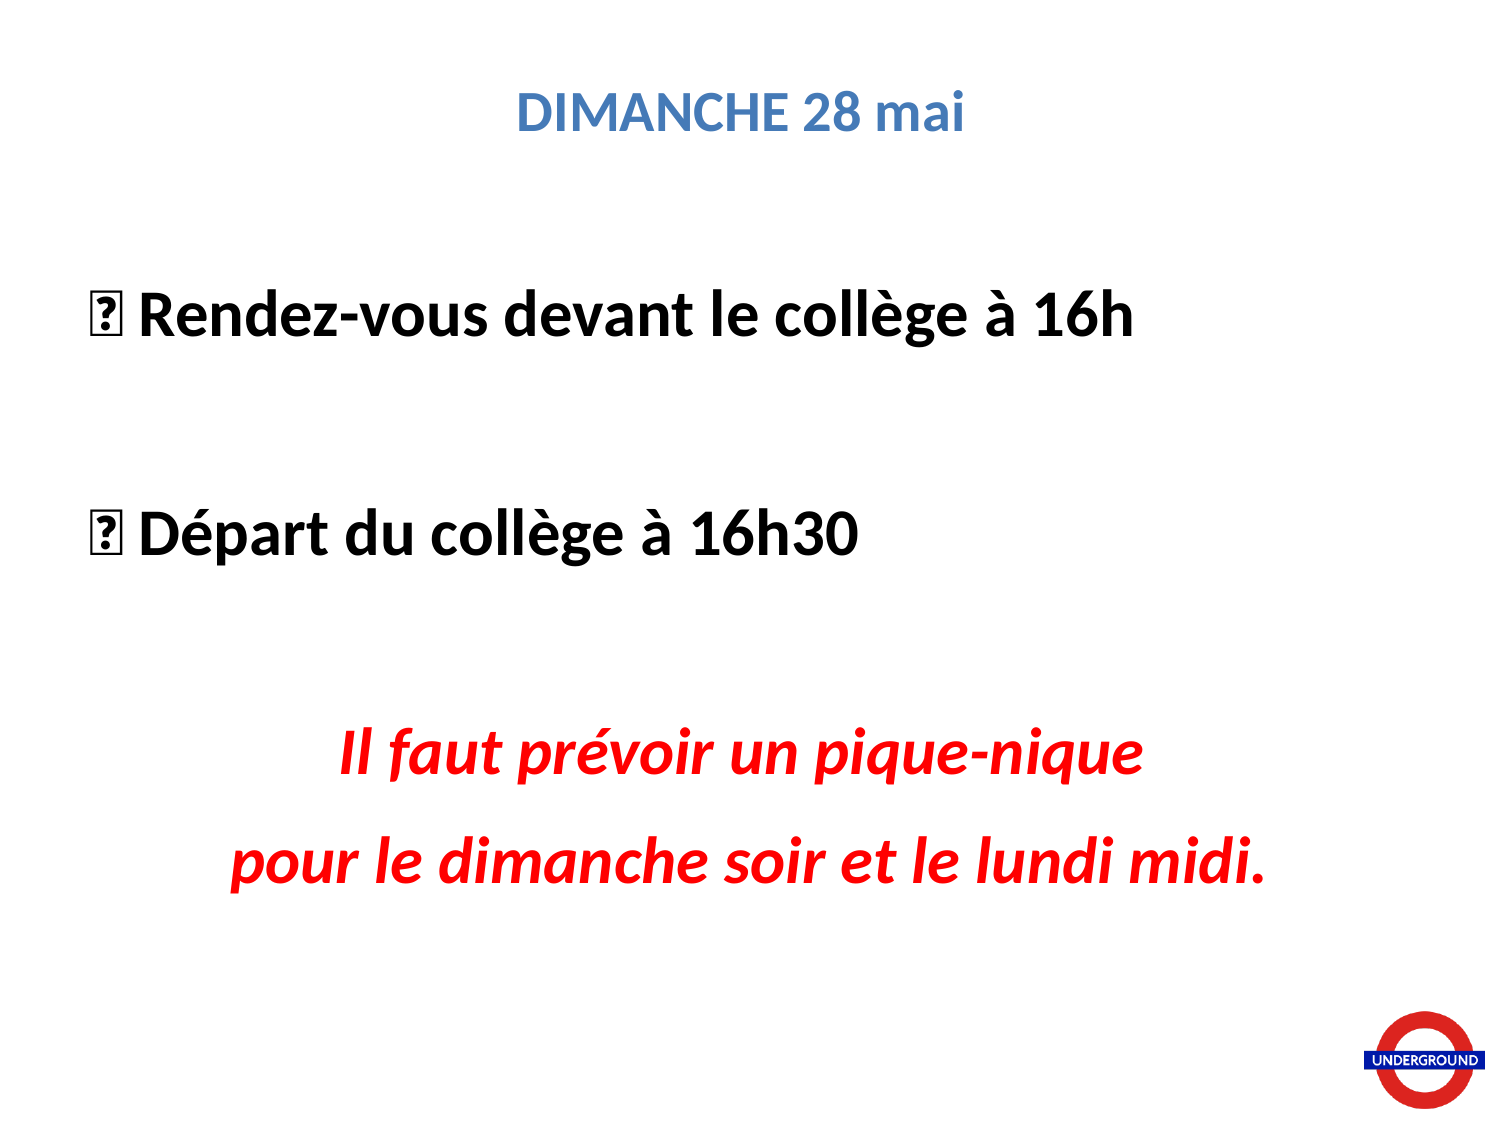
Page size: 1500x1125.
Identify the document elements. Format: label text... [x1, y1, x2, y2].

text_box DIMANCHE 28 mai [501, 42, 1034, 173]
picture [1364, 1011, 1485, 1110]
list  Rendez-vous devant le collège à 16h  Départ du collège à 16h30 Il faut prévoir un pique-nique pour le dimanche soir et le lundi midi. [75, 262, 1425, 1005]
